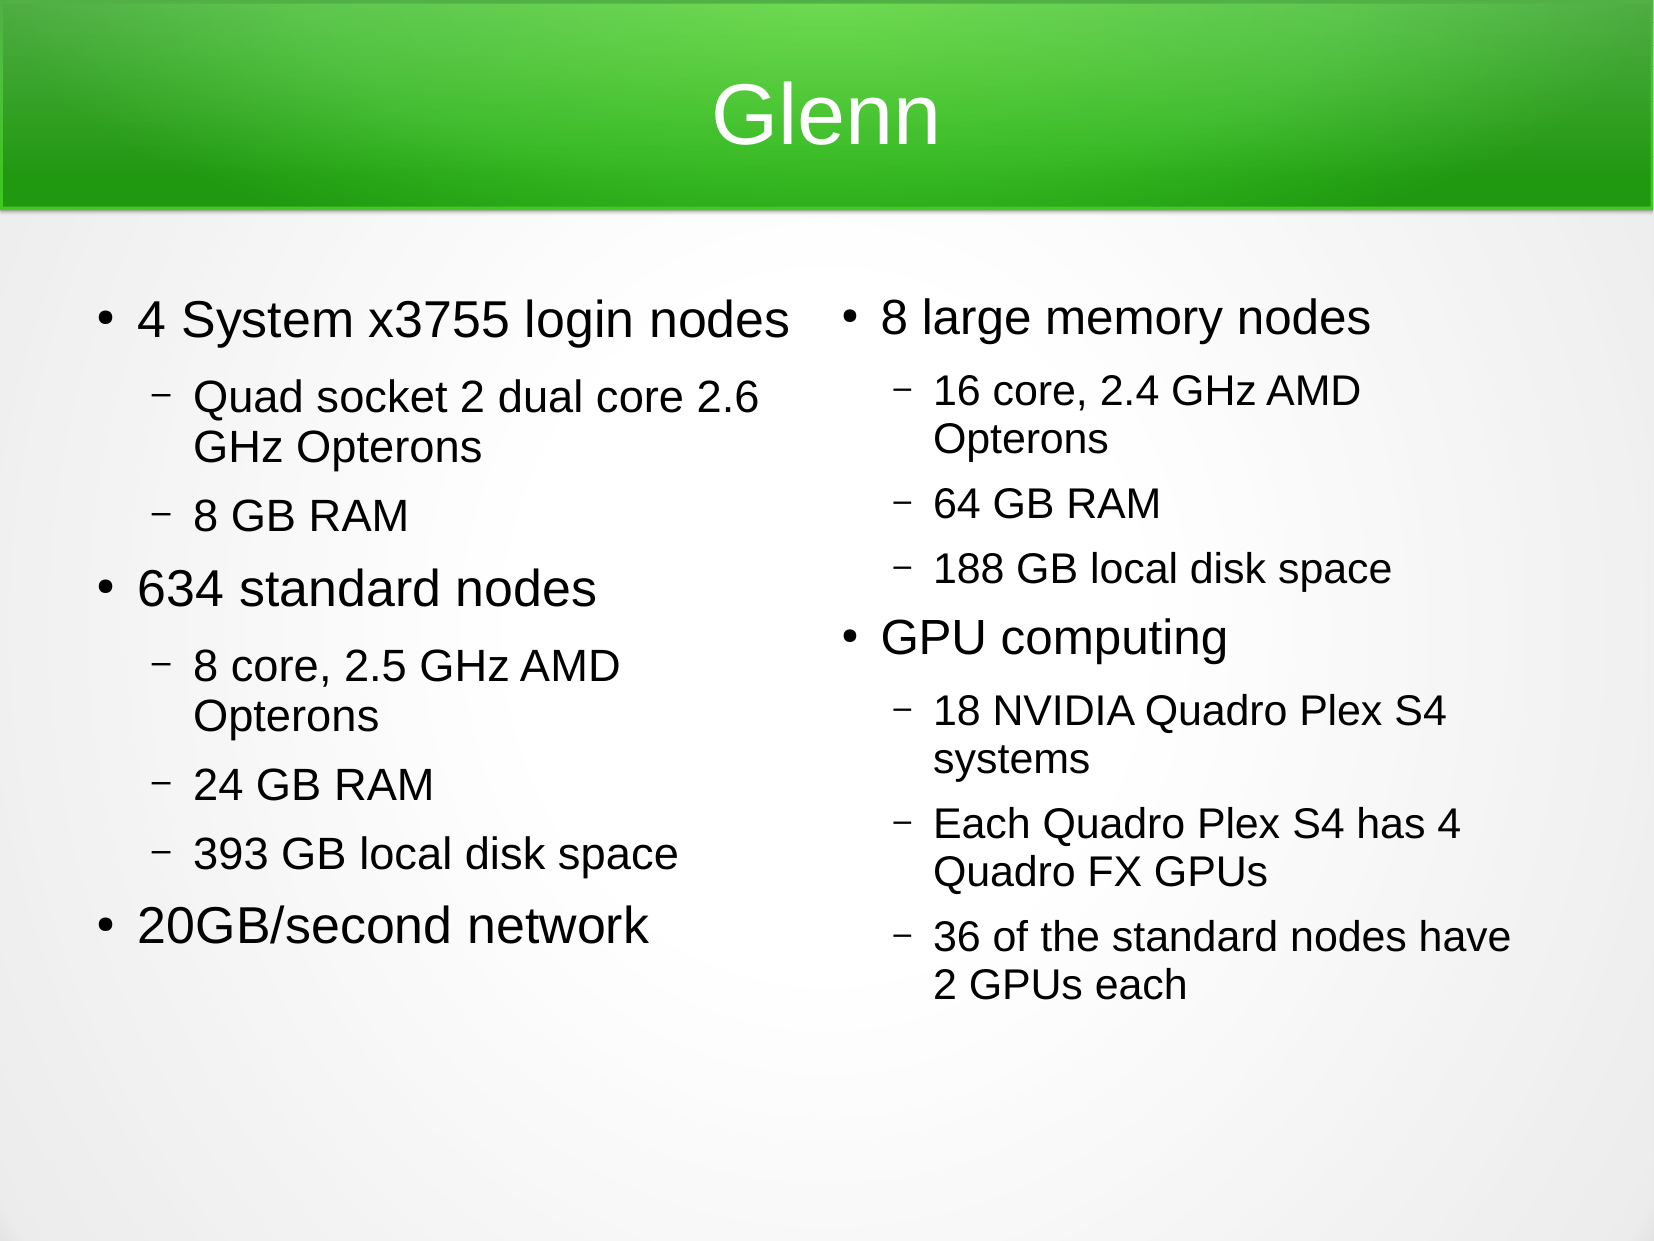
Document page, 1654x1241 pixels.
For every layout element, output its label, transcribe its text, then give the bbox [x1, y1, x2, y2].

list 8 large memory nodes 16 core, 2.4 GHz AMD Opterons 64 GB RAM 188 GB local disk space GPU computing 18 NVIDIA Quadro Plex S4 systems Each Quadro Plex S4 has 4 Quadro FX GPUs 36 of the standard nodes have 2 GPUs each [828, 290, 1539, 1010]
title Glenn [82, 49, 1571, 179]
list 4 System x3755 login nodes Quad socket 2 dual core 2.6 GHz Opterons 8 GB RAM 634 standard nodes 8 core, 2.5 GHz AMD Opterons 24 GB RAM 393 GB local disk space 20GB/second network [82, 290, 793, 1010]
